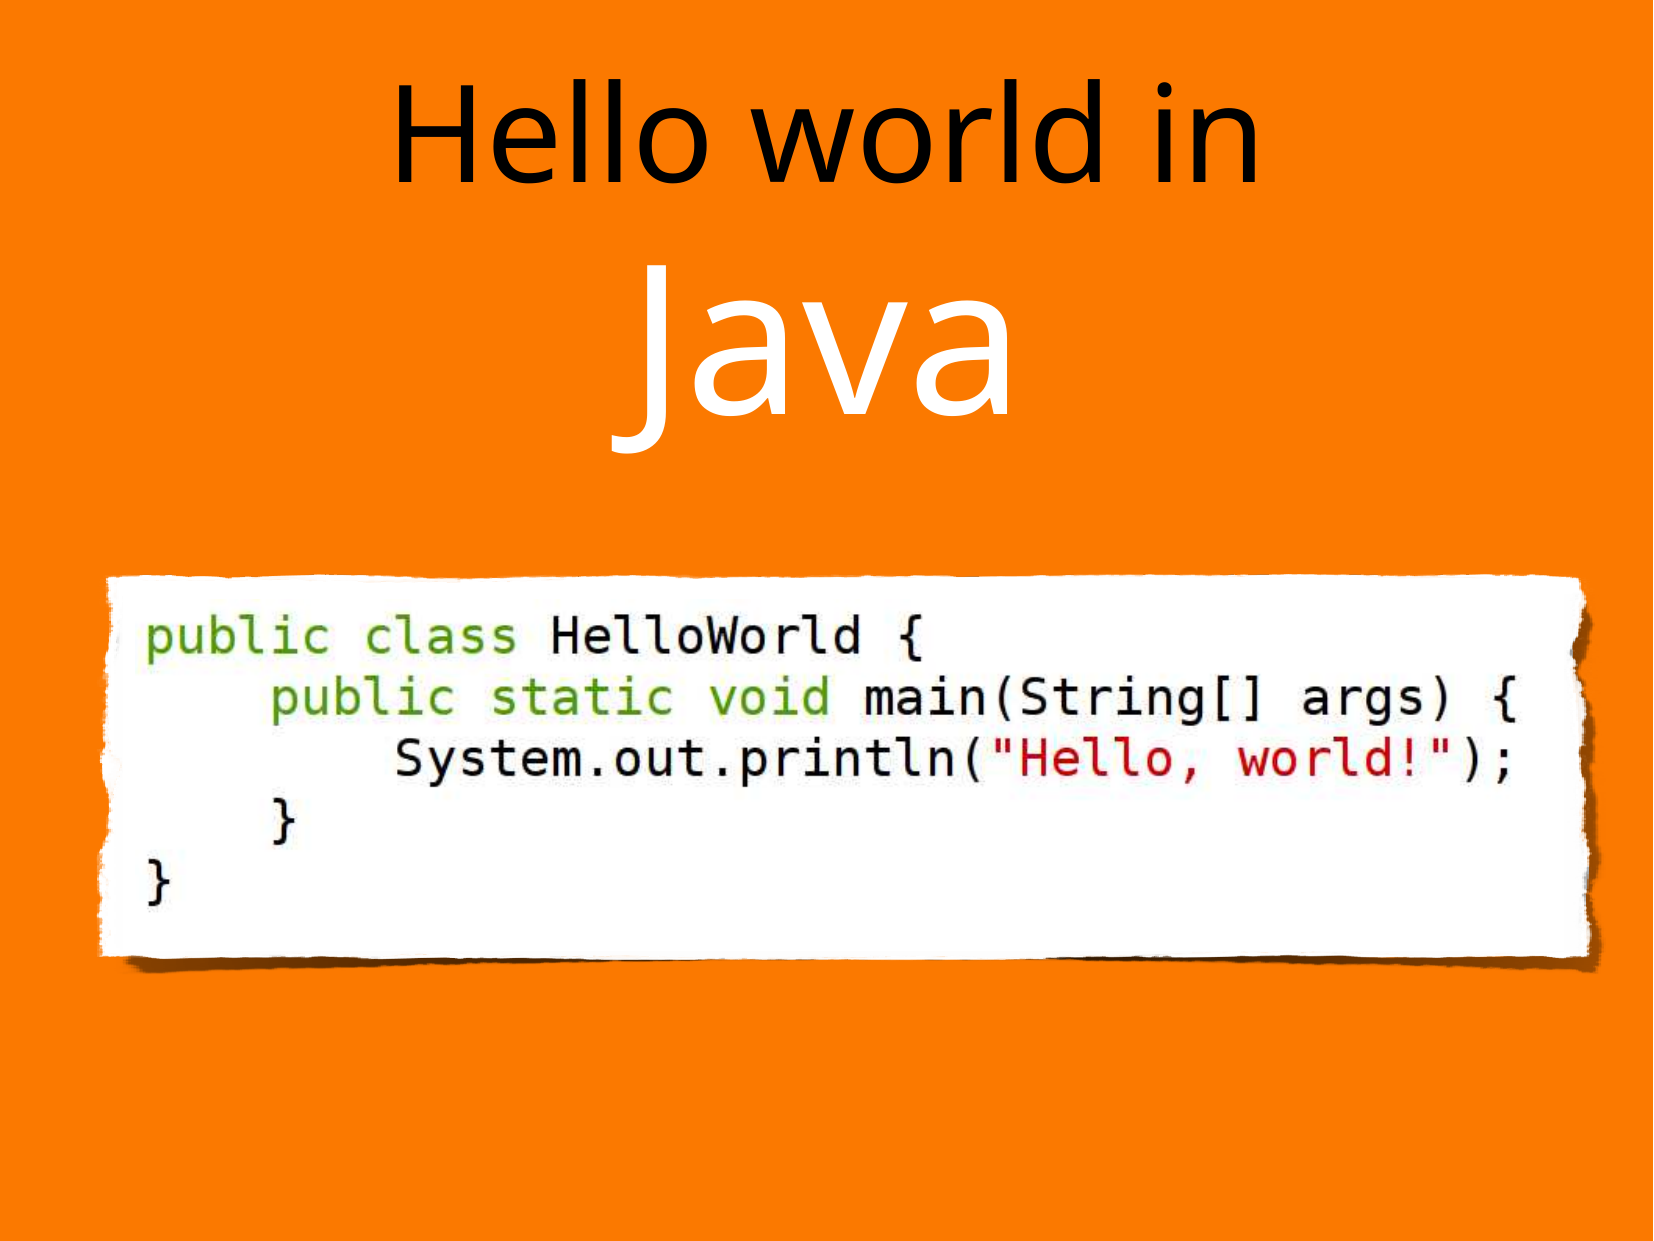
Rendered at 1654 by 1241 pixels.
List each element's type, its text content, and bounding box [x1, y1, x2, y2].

picture [90, 569, 1606, 976]
text_box Java [0, 185, 1653, 451]
title Hello world in [0, 45, 1653, 185]
